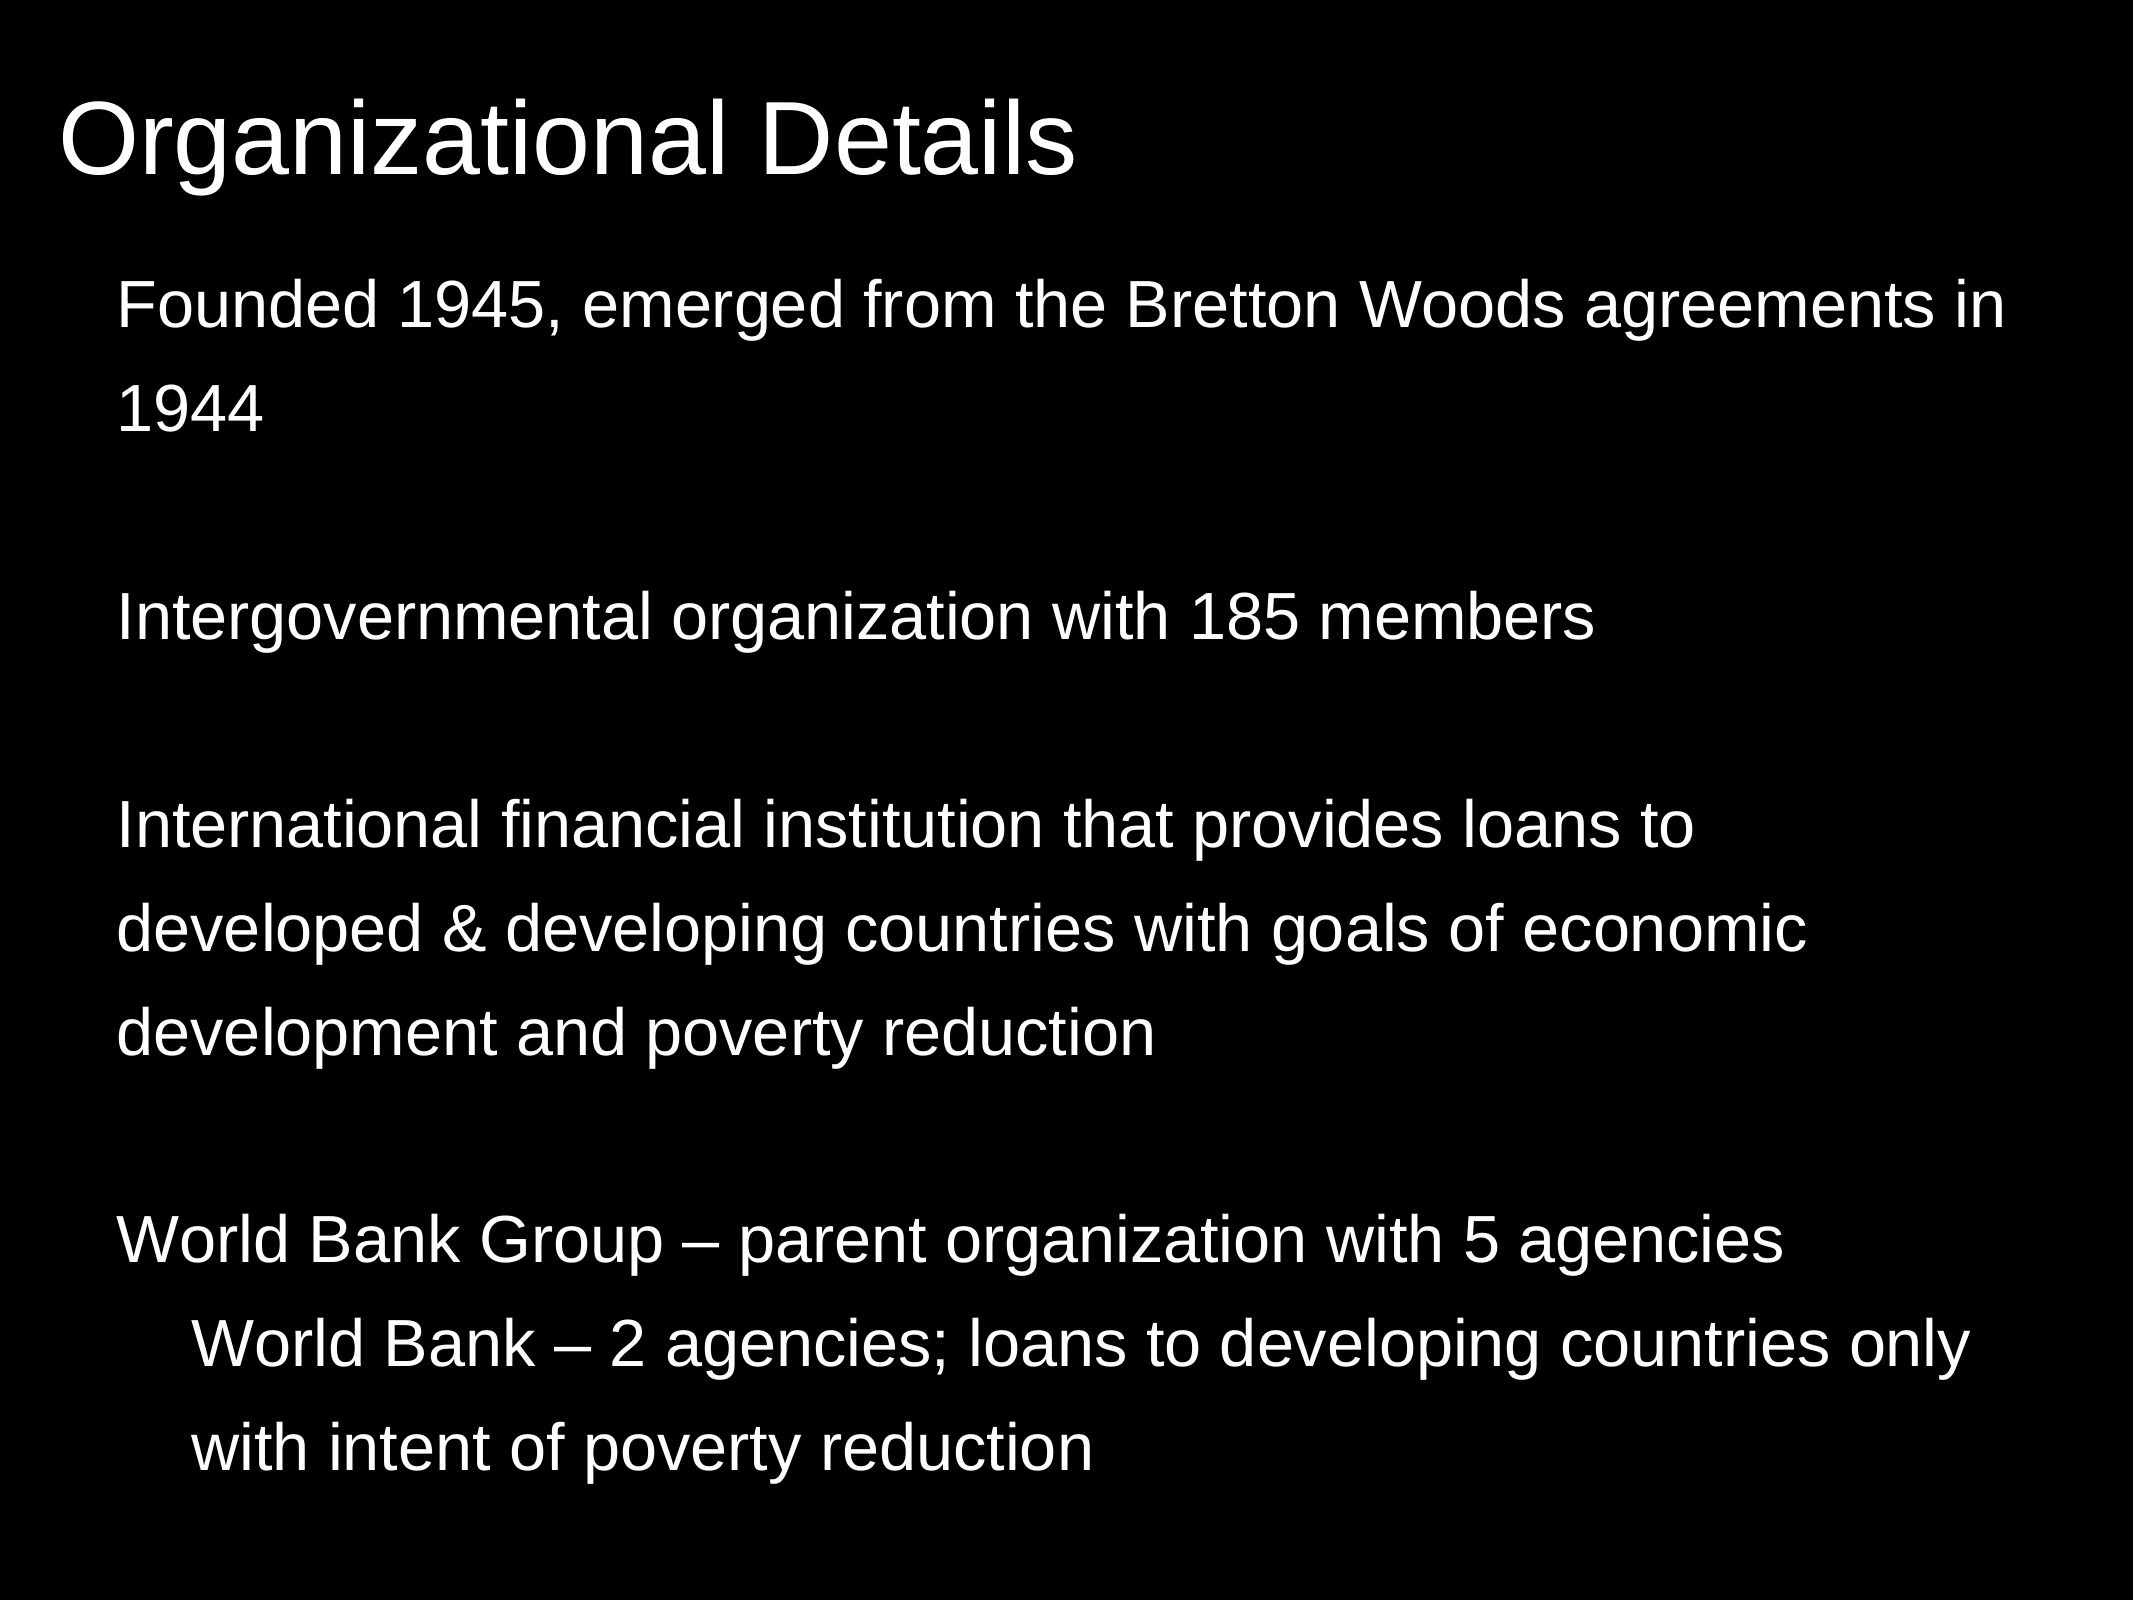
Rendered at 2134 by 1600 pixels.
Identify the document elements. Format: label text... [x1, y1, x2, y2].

text_box Founded 1945, emerged from the Bretton Woods agreements in 1944 Intergovernmental organization with 185 members International financial institution that provides loans to developed & developing countries with goals of economic development and poverty reduction World Bank Group – parent organization with 5 agencies World Bank – 2 agencies; loans to developing countries only with intent of poverty reduction [116, 387, 2017, 1438]
text_box Organizational Details [187, 125, 215, 168]
text_box Organizational Details [58, 70, 1079, 196]
